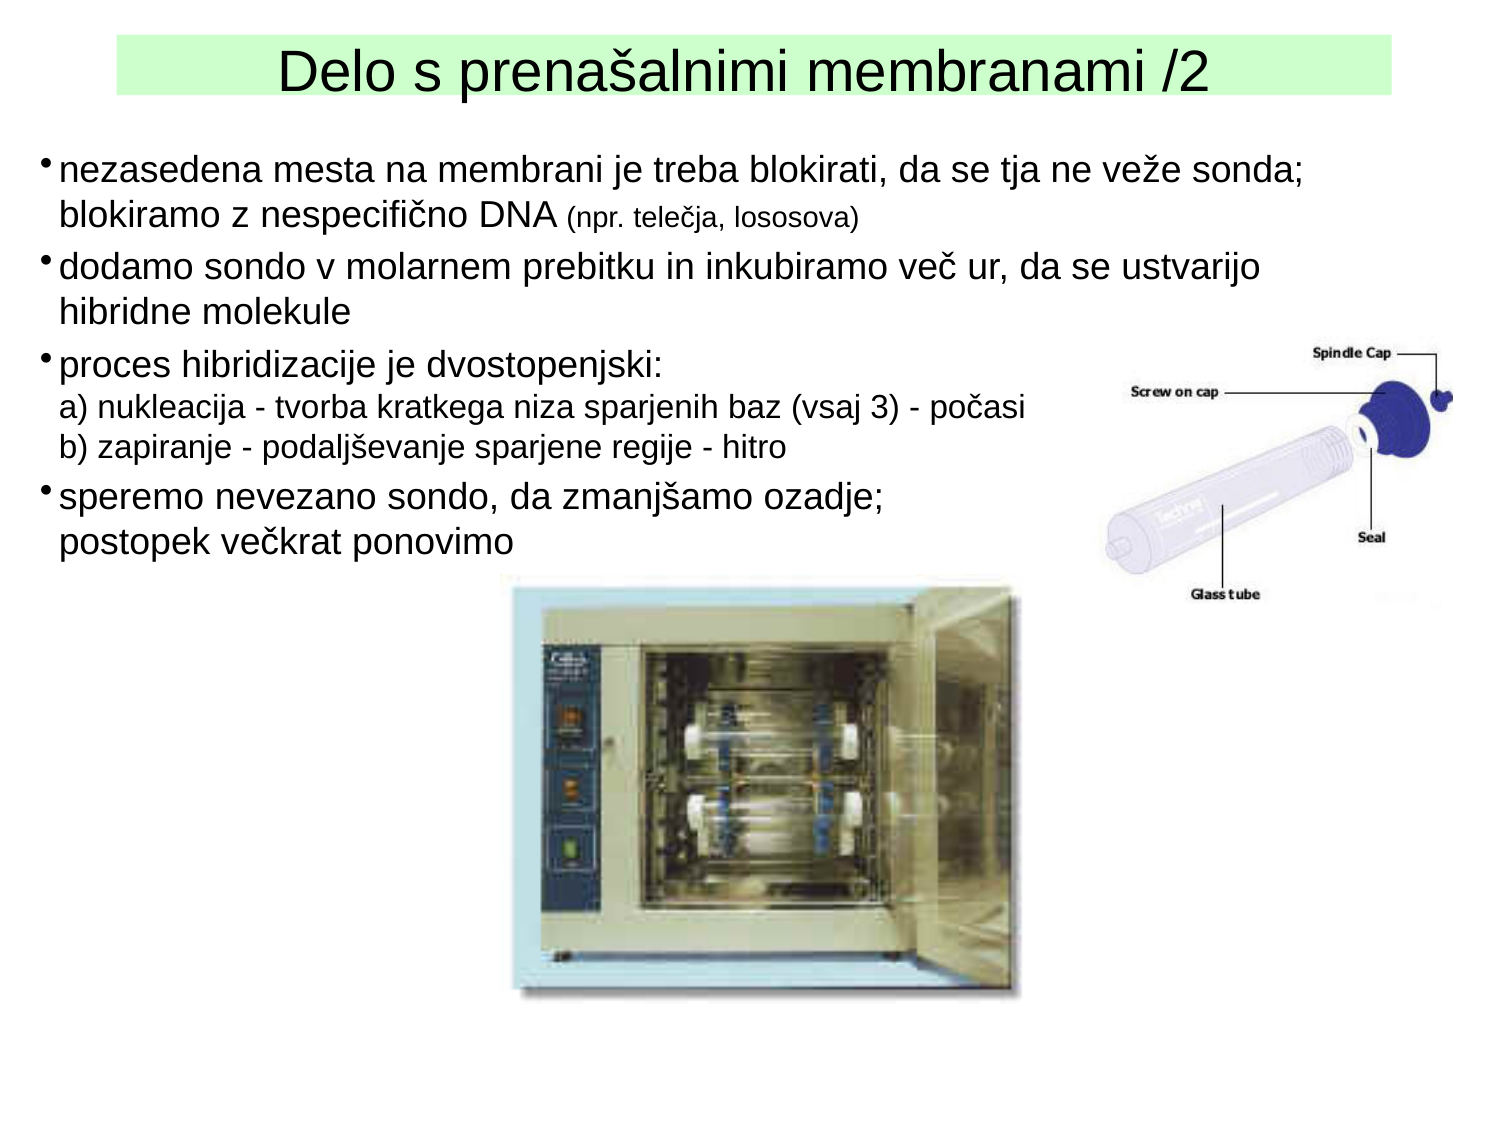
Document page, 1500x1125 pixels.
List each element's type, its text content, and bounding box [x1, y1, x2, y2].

list nezasedena mesta na membrani je treba blokirati, da se tja ne veže sonda; blokiramo z nespecifično DNA (npr. telečja, lososova) dodamo sondo v molarnem prebitku in inkubiramo več ur, da se ustvarijo hibridne molekule proces hibridizacije je dvostopenjski: a) nukleacija - tvorba kratkega niza sparjenih baz (vsaj 3) - počasi b) zapiranje - podaljševanje sparjene regije - hitro speremo nevezano sondo, da zmanjšamo ozadje; postopek večkrat ponovimo [24, 137, 1405, 969]
title Delo s prenašalnimi membranami /2 [116, 34, 1392, 96]
picture [1405, 326, 1453, 648]
picture [500, 574, 1025, 1004]
